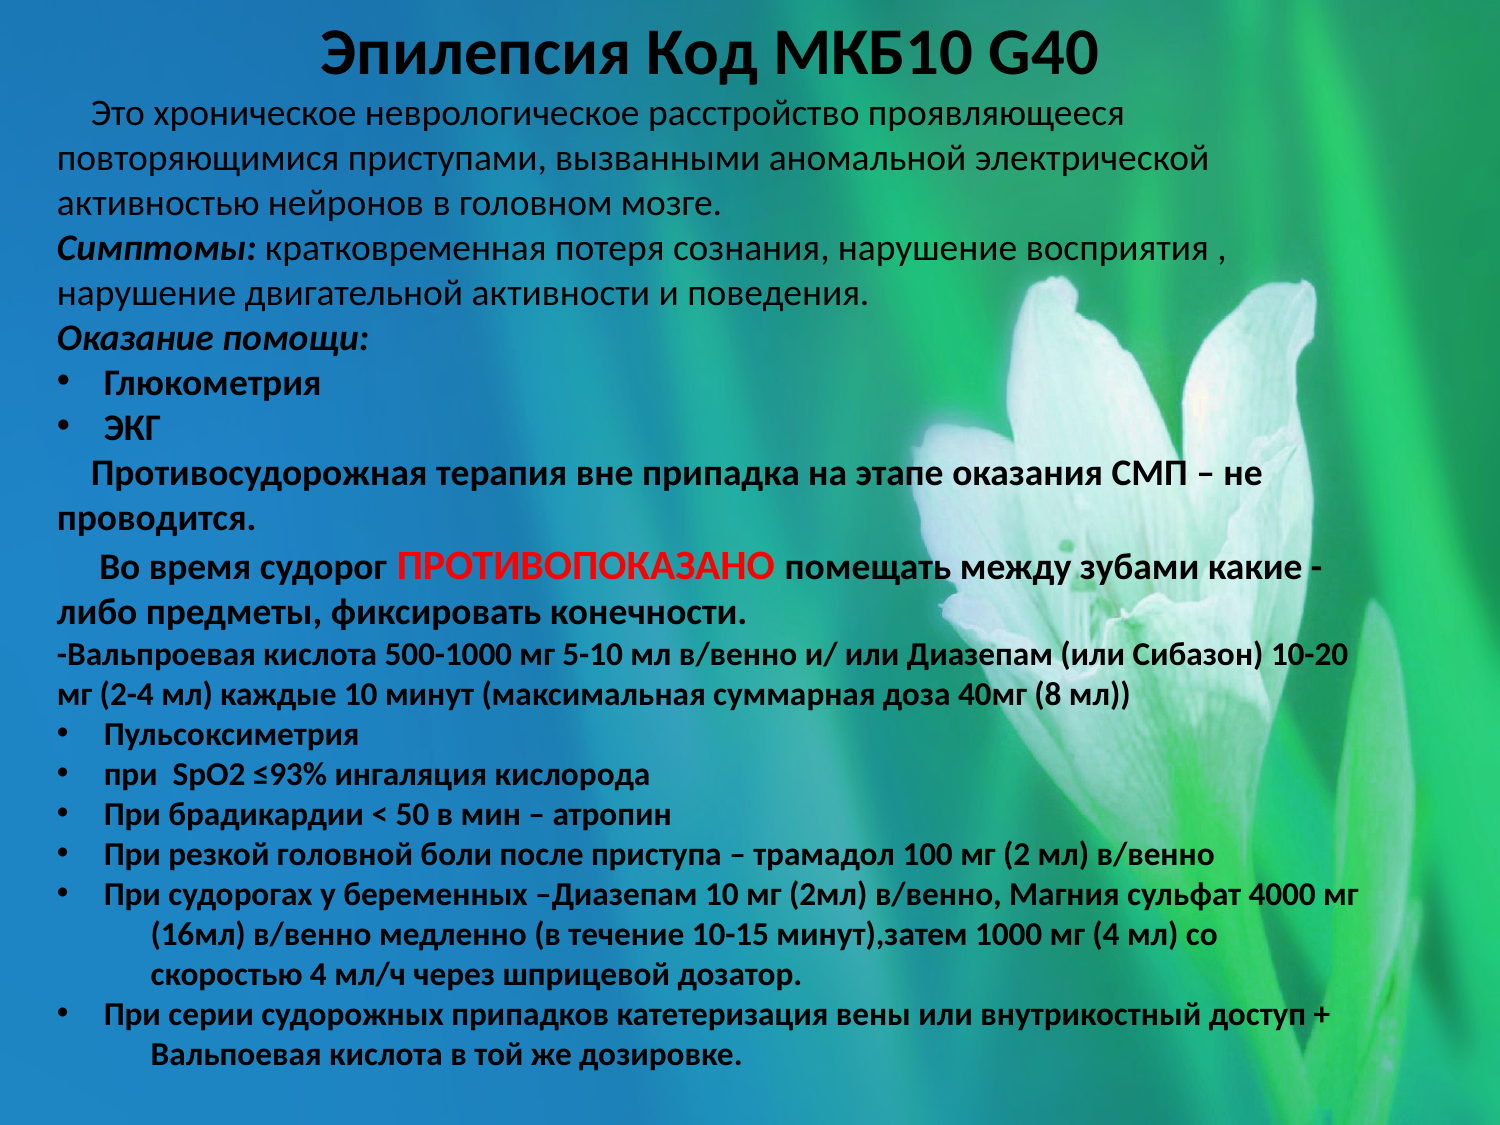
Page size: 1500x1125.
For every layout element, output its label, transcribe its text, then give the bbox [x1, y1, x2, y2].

text_box Эпилепсия Код МКБ10 G40 Это хроническое неврологическое расстройство проявляющееся повторяющимися приступами, вызванными аномальной электрической активностью нейронов в головном мозге. Симптомы: кратковременная потеря сознания, нарушение восприятия , нарушение двигательной активности и поведения. Оказание помощи: Глюкометрия ЭКГ Противосудорожная терапия вне припадка на этапе оказания СМП – не проводится. Во время судорог ПРОТИВОПОКАЗАНО помещать между зубами какие - либо предметы, фиксировать конечности. -Вальпроевая кислота 500-1000 мг 5-10 мл в/венно и/ или Диазепам (или Сибазон) 10-20 мг (2-4 мл) каждые 10 минут (максимальная суммарная доза 40мг (8 мл)) Пульсоксиметрия при SpO2 ≤93% ингаляция кислорода При брадикардии < 50 в мин – атропин При резкой головной боли после приступа – трамадол 100 мг (2 мл) в/венно При судорогах у беременных –Диазепам 10 мг (2мл) в/венно, Магния сульфат 4000 мг (16мл) в/венно медленно (в течение 10-15 минут),затем 1000 мг (4 мл) со скоростью 4 мл/ч через шприцевой дозатор. При серии судорожных припадков катетеризация вены или внутрикостный доступ + Вальпоевая кислота в той же дозировке. [41, 0, 1378, 1091]
